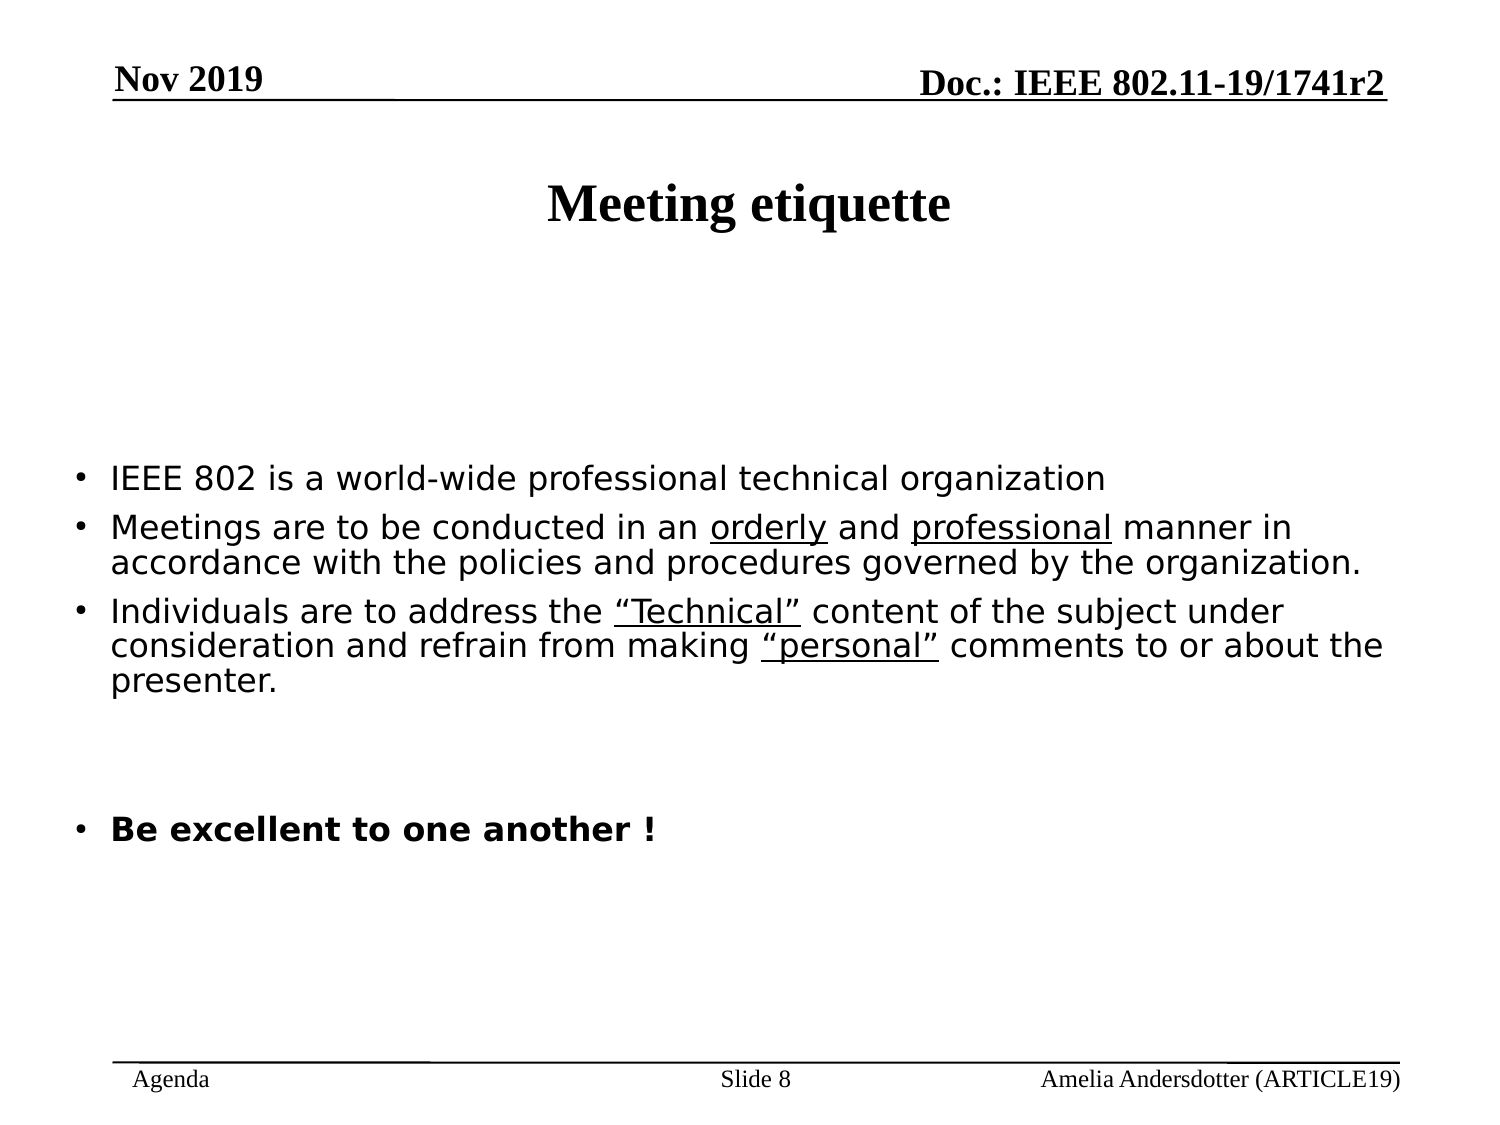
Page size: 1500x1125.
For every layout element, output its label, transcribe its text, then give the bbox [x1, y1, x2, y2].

subtitle IEEE 802 is a world-wide professional technical organization Meetings are to be conducted in an orderly and professional manner in accordance with the policies and procedures governed by the organization. Individuals are to address the “Technical” content of the subject under consideration and refrain from making “personal” comments to or about the presenter. Be excellent to one another ! [75, 389, 1425, 922]
text_box Nov 2019 [114, 54, 422, 99]
text_box Amelia Andersdotter (ARTICLE19) [878, 1062, 1401, 1092]
text_box Slide <number> [712, 1062, 799, 1122]
text_box Meeting etiquette [112, 112, 1387, 287]
